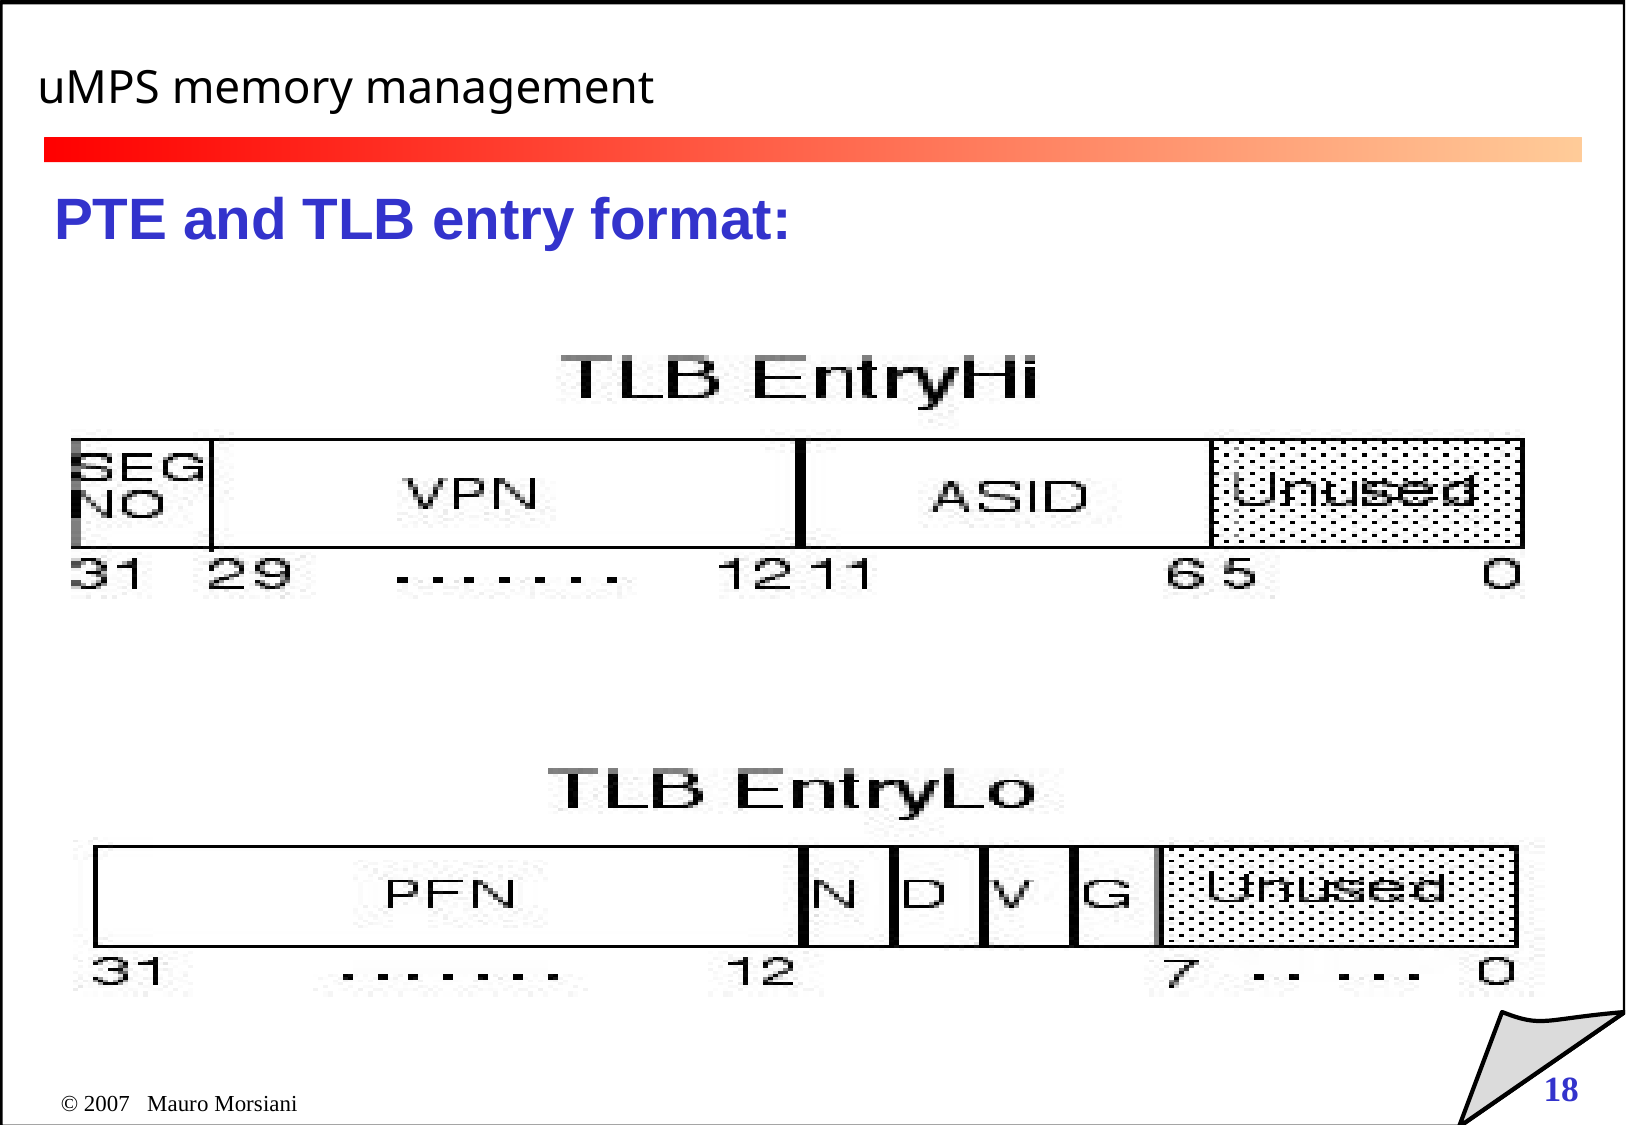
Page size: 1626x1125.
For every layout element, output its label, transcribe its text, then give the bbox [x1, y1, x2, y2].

picture [56, 349, 1546, 599]
title uMPS memory management [37, 44, 1587, 130]
picture [68, 763, 1545, 1000]
list PTE and TLB entry format: [54, 187, 1545, 739]
